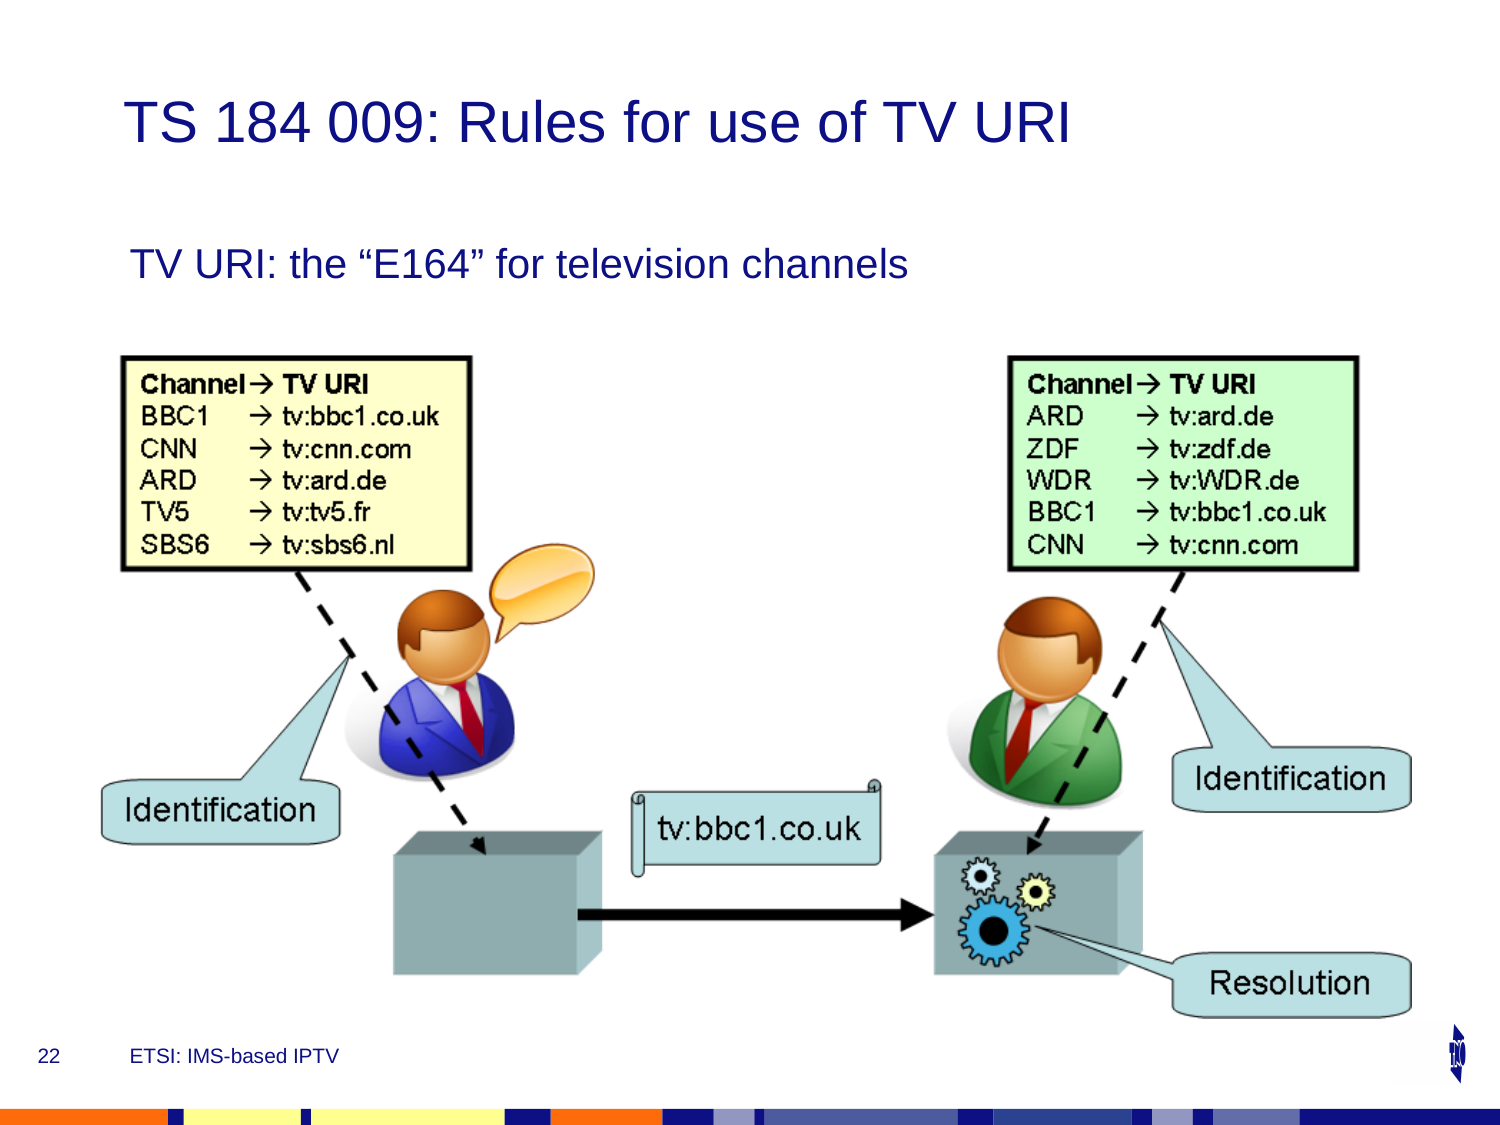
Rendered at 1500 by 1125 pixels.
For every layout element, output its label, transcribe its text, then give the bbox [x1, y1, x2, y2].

list TV URI: the “E164” for television channels [129, 235, 1370, 354]
picture [100, 354, 1412, 1019]
title TS 184 009: Rules for use of TV URI [123, 90, 1364, 225]
